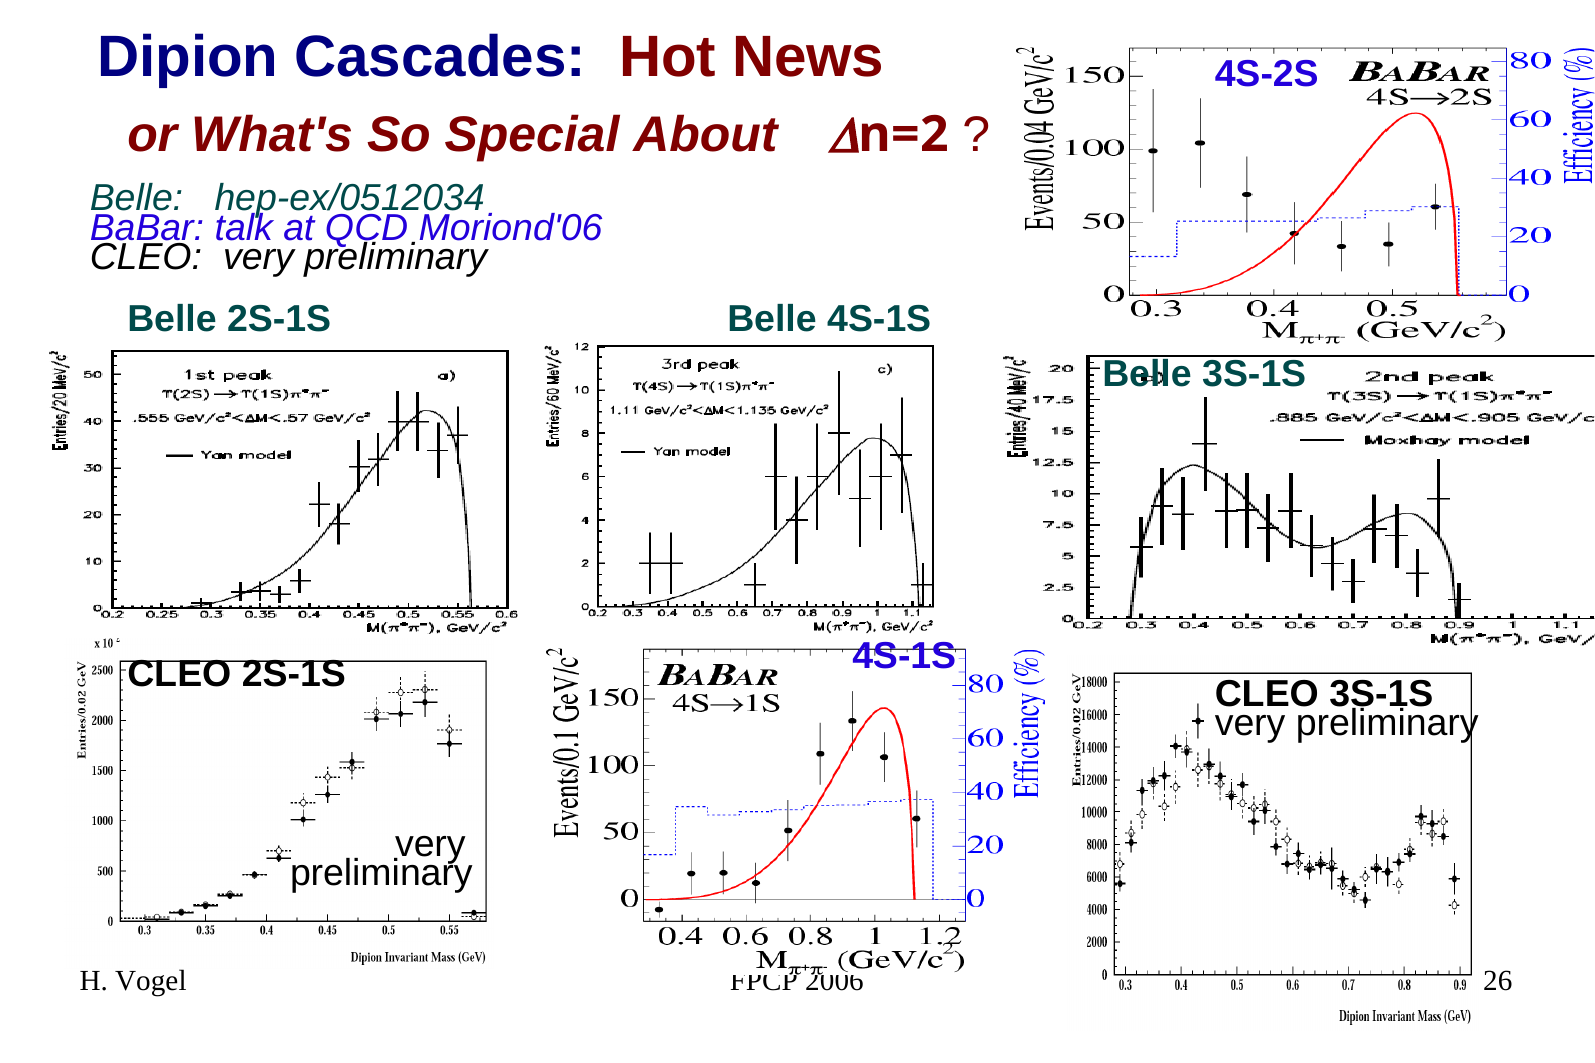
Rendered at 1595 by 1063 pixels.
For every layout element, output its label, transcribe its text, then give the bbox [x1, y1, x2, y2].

picture [1012, 37, 1595, 344]
text_box very preliminary [275, 824, 488, 900]
text_box CLEO 3S-1S very preliminary [1200, 674, 1496, 750]
text_box 4S-1S [837, 637, 972, 683]
text_box or What's So Special Aboutn=2 ? [112, 102, 1006, 170]
text_box CLEO 2S-1S [112, 655, 361, 701]
text_box Belle: hep-ex/0512034 BaBar: talk at QCD Moriond'06 CLEO: very preliminary [74, 179, 620, 284]
picture [40, 345, 526, 970]
text_box Belle 4S-1S [712, 299, 948, 345]
text_box 4S-2S [1199, 55, 1334, 101]
text_box Belle 2S-1S [112, 299, 347, 345]
picture [536, 337, 1595, 976]
picture [1065, 655, 1479, 1031]
text_box Belle 3S-1S [1087, 355, 1323, 401]
text_box Dipion Cascades: Hot News [82, 32, 900, 94]
